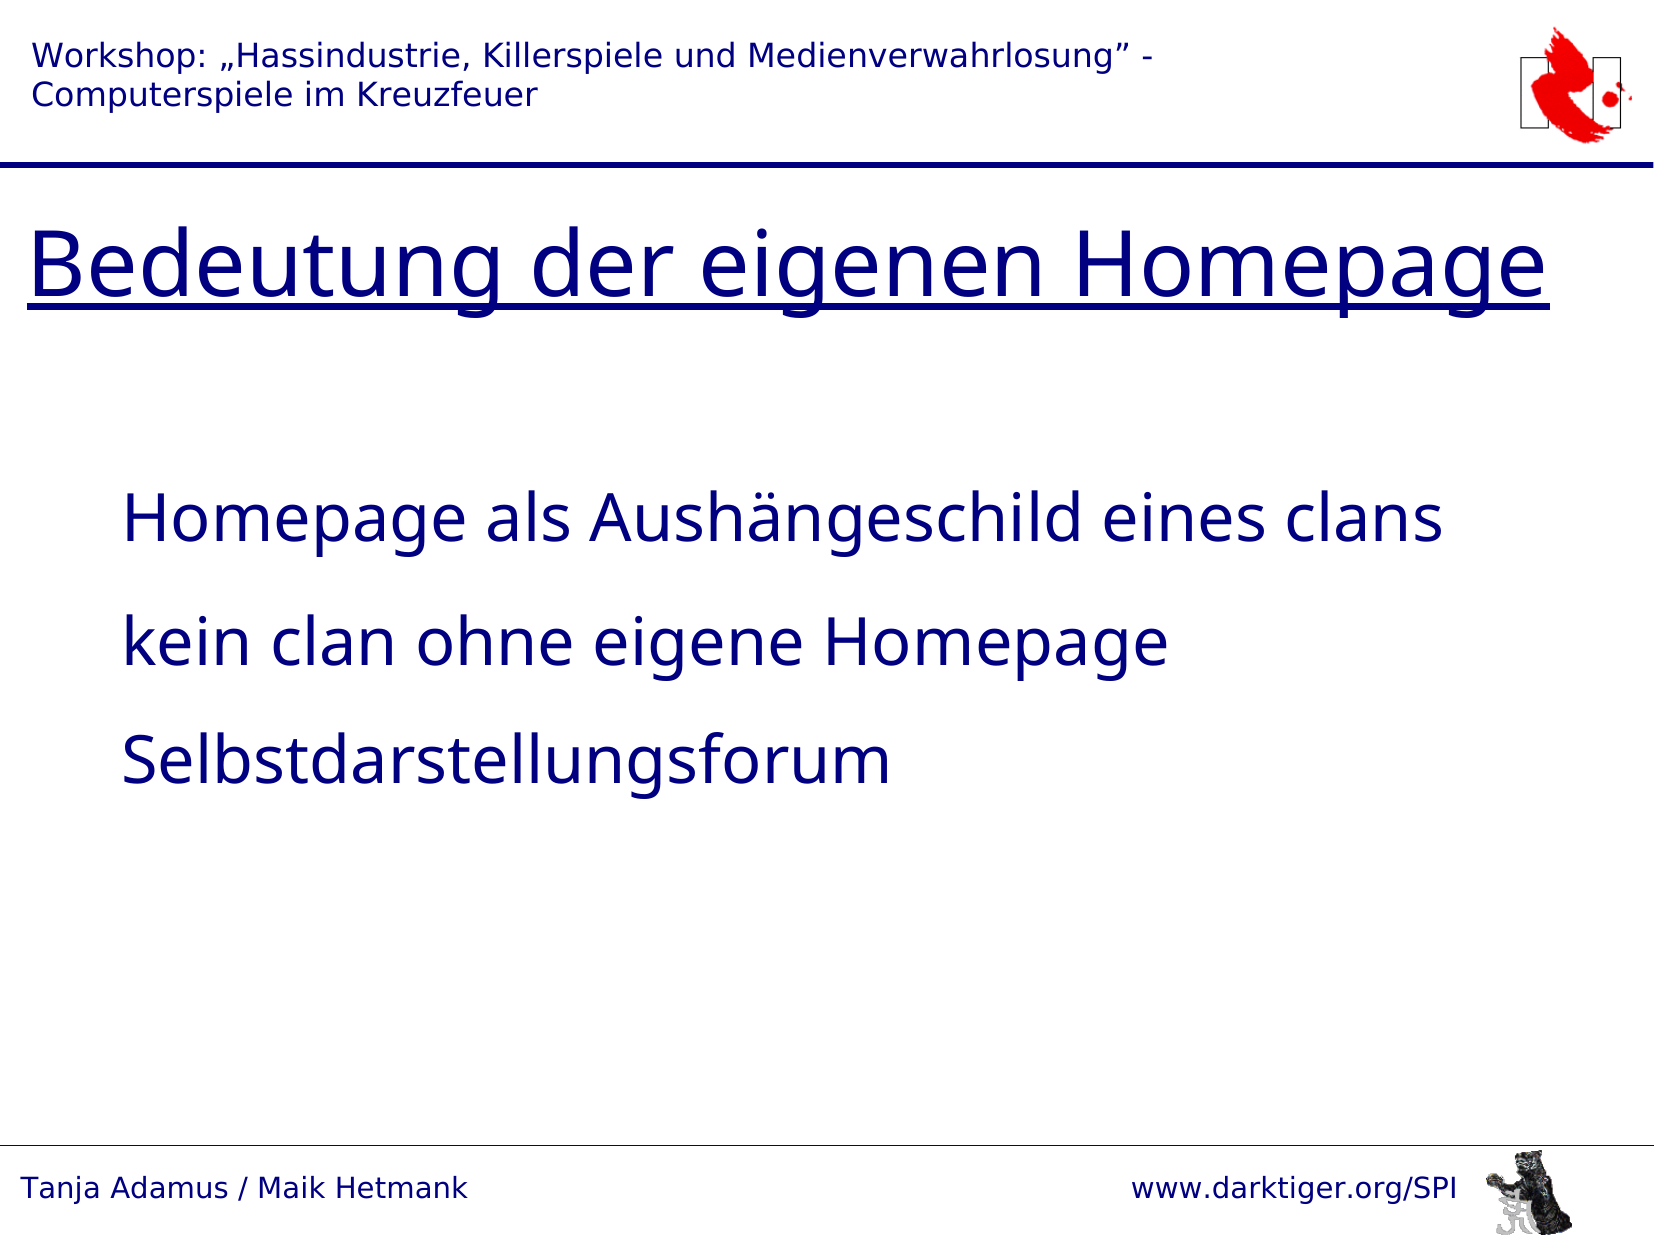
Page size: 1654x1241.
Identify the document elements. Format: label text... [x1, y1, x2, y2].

picture [1503, 16, 1632, 148]
text_box kein clan ohne eigene Homepage [106, 586, 1477, 683]
text_box Homepage als Aushängeschild eines clans [106, 462, 1565, 559]
picture [1486, 1150, 1572, 1235]
text_box Selbstdarstellungsforum [106, 704, 1595, 801]
text_box Workshop: „Hassindustrie, Killerspiele und Medienverwahrlosung” - Computerspiele im Kreuzfeuer [16, 29, 1418, 178]
text_box Bedeutung der eigenen Homepage [11, 190, 1625, 429]
